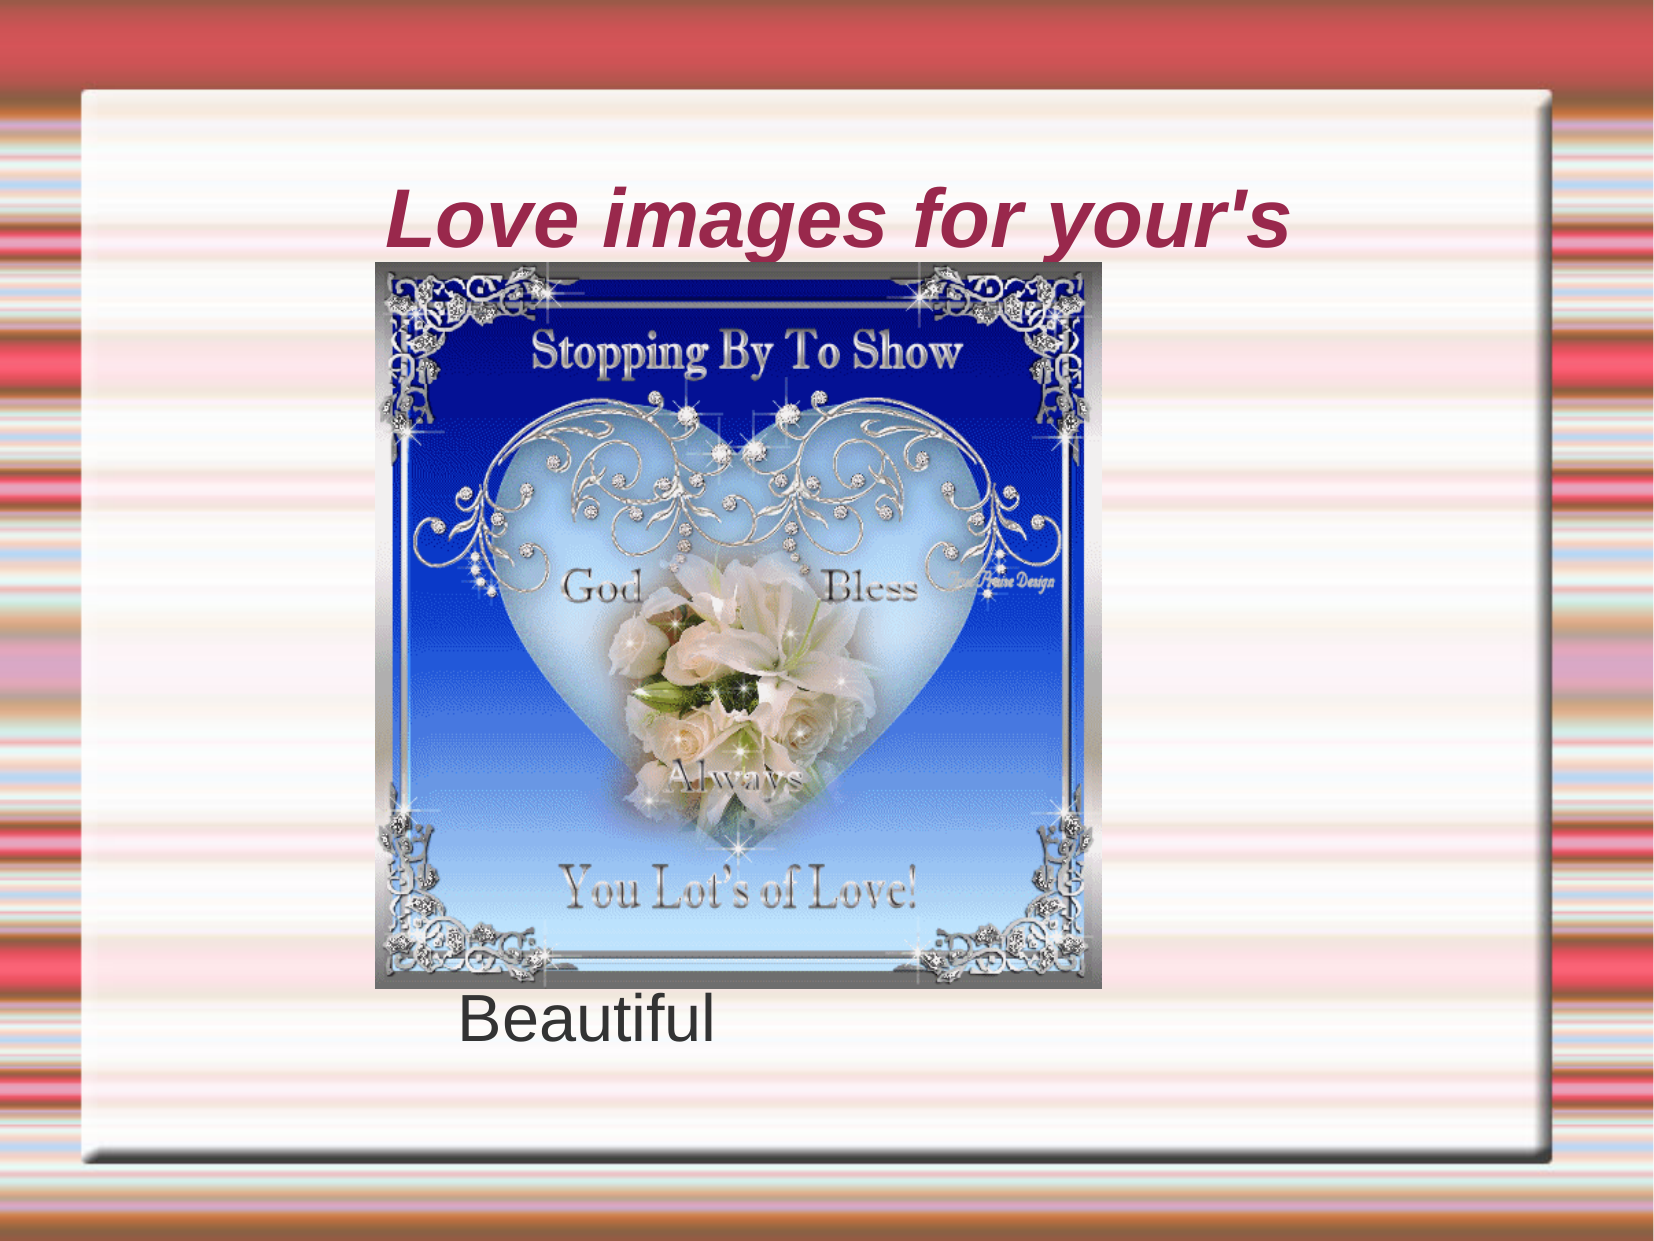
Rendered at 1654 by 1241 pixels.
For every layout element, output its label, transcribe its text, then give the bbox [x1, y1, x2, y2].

title Love images for your's [121, 114, 1534, 322]
picture [0, 0, 1654, 1241]
list Beautiful [375, 989, 1102, 1241]
